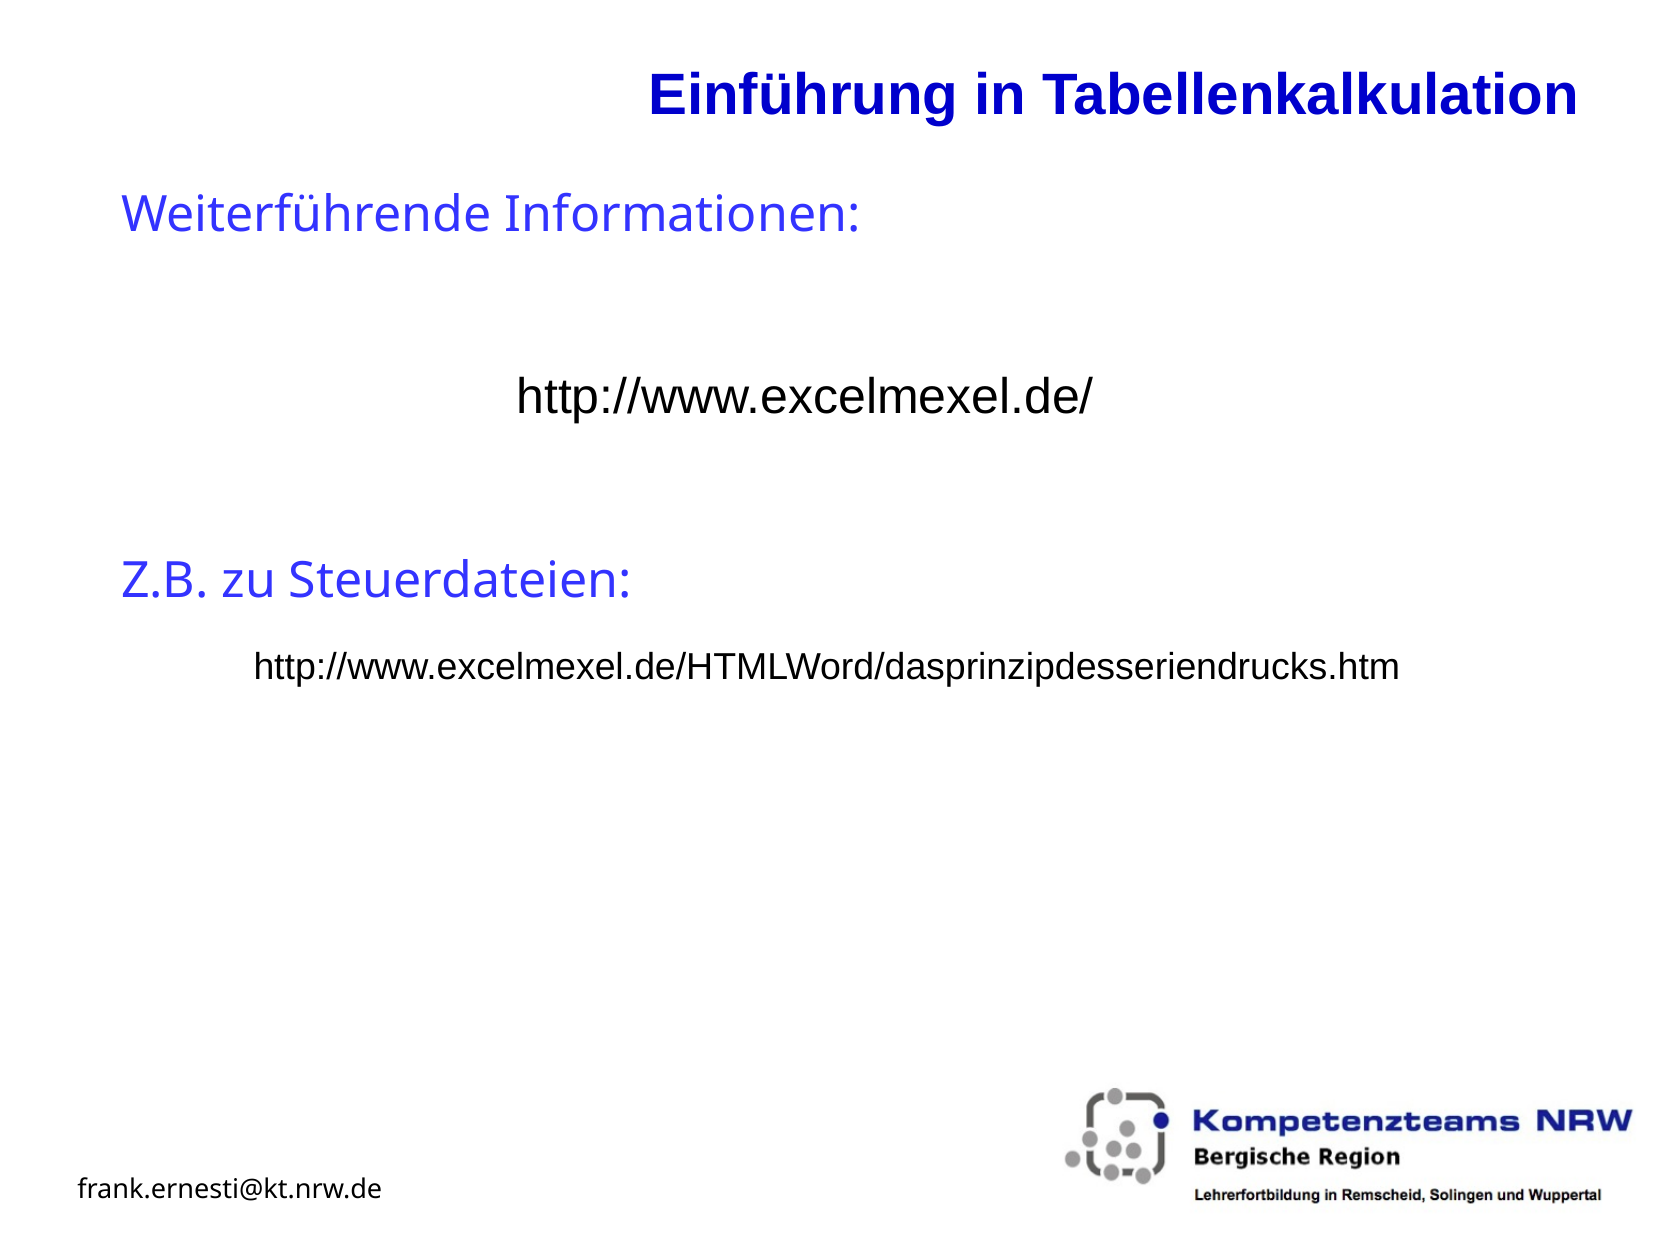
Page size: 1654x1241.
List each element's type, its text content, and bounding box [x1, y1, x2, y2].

text_box Z.B. zu Steuerdateien: [106, 536, 634, 608]
text_box http://www.excelmexel.de/HTMLWord/dasprinzipdesseriendrucks.htm [238, 637, 1418, 695]
text_box frank.ernesti@kt.nrw.de [62, 1162, 378, 1205]
picture [1037, 1074, 1642, 1225]
table_header Einführung in Tabellenkalkulation [402, 55, 1594, 135]
text_box Weiterführende Informationen: [106, 170, 811, 242]
table_header [95, 55, 401, 135]
text_box http://www.excelmexel.de/ [501, 360, 1110, 431]
